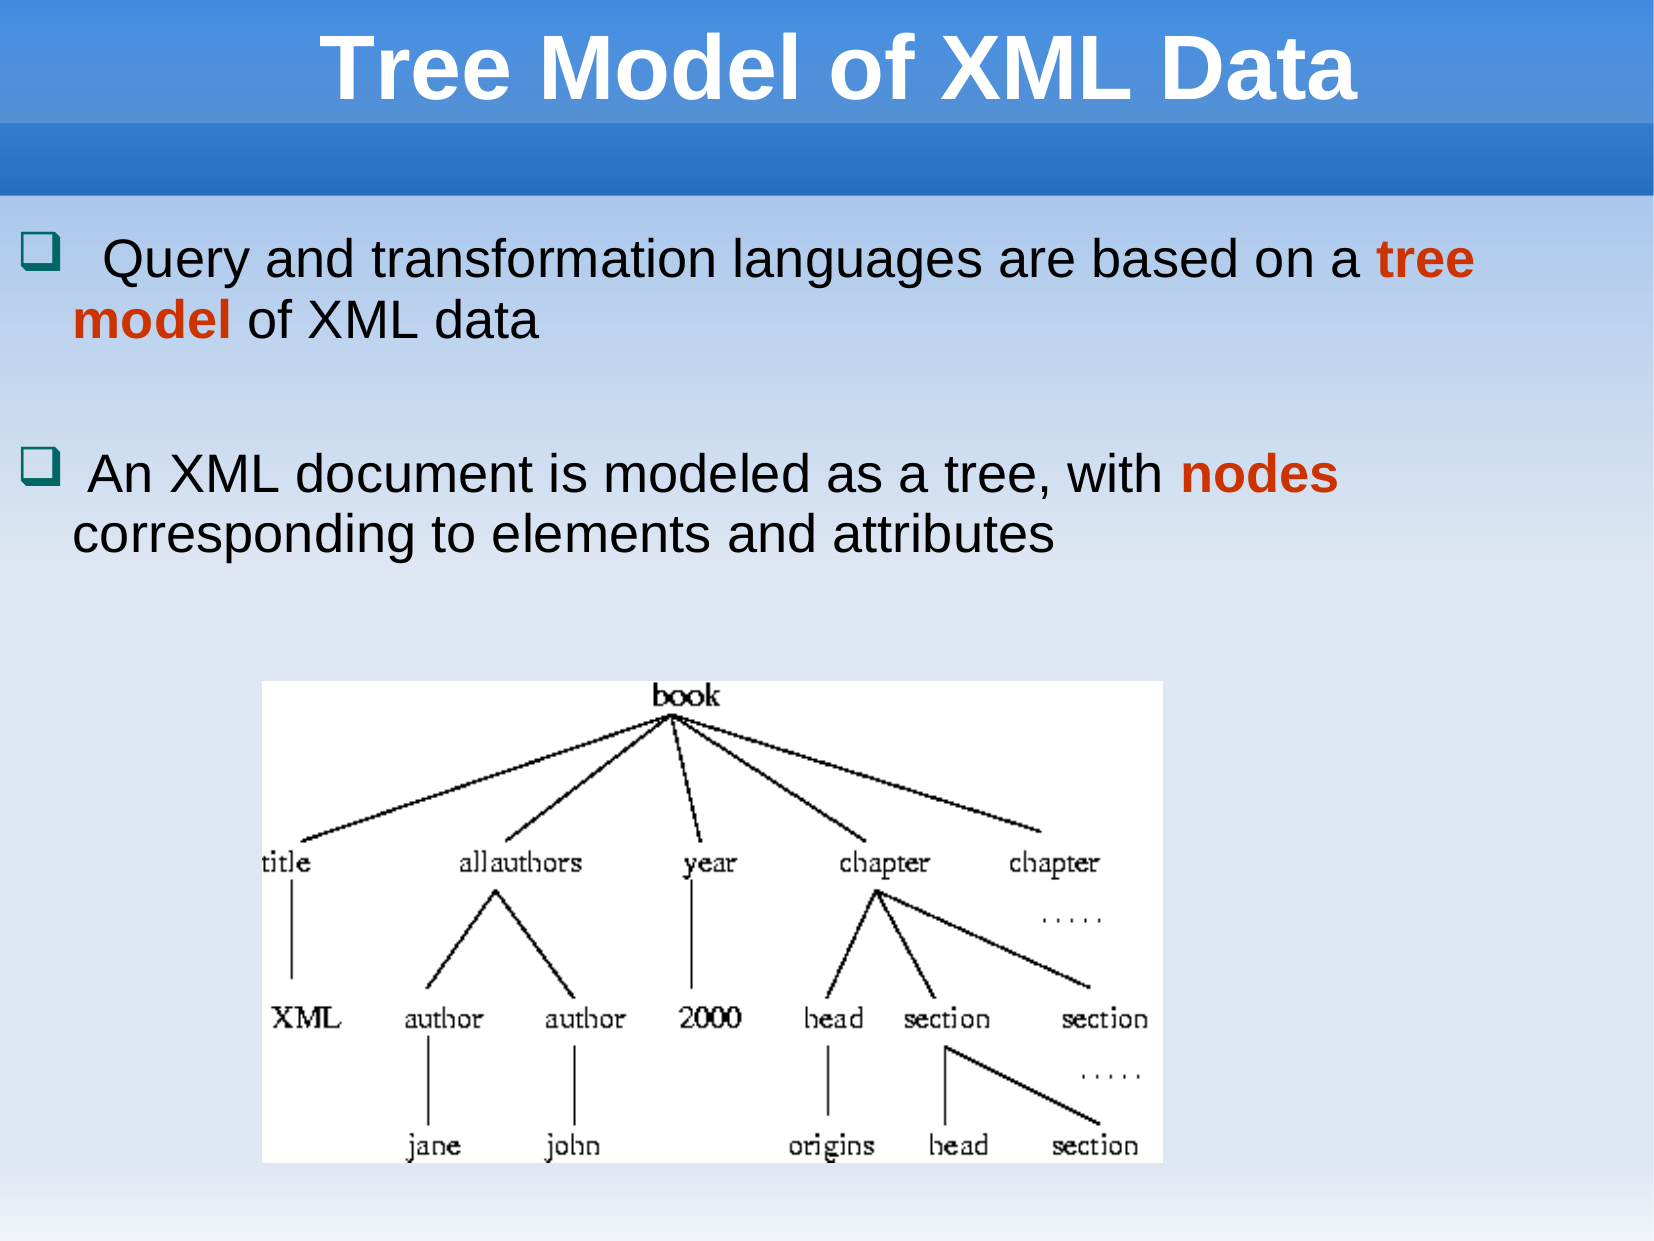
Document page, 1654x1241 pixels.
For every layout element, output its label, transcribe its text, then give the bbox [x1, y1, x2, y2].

text_box Query and transformation languages are based on a tree model of XML data An XML document is modeled as a tree, with nodes corresponding to elements and attributes [16, 225, 1637, 883]
text_box Tree Model of XML Data [253, 0, 1426, 168]
picture [0, 0, 1654, 1241]
